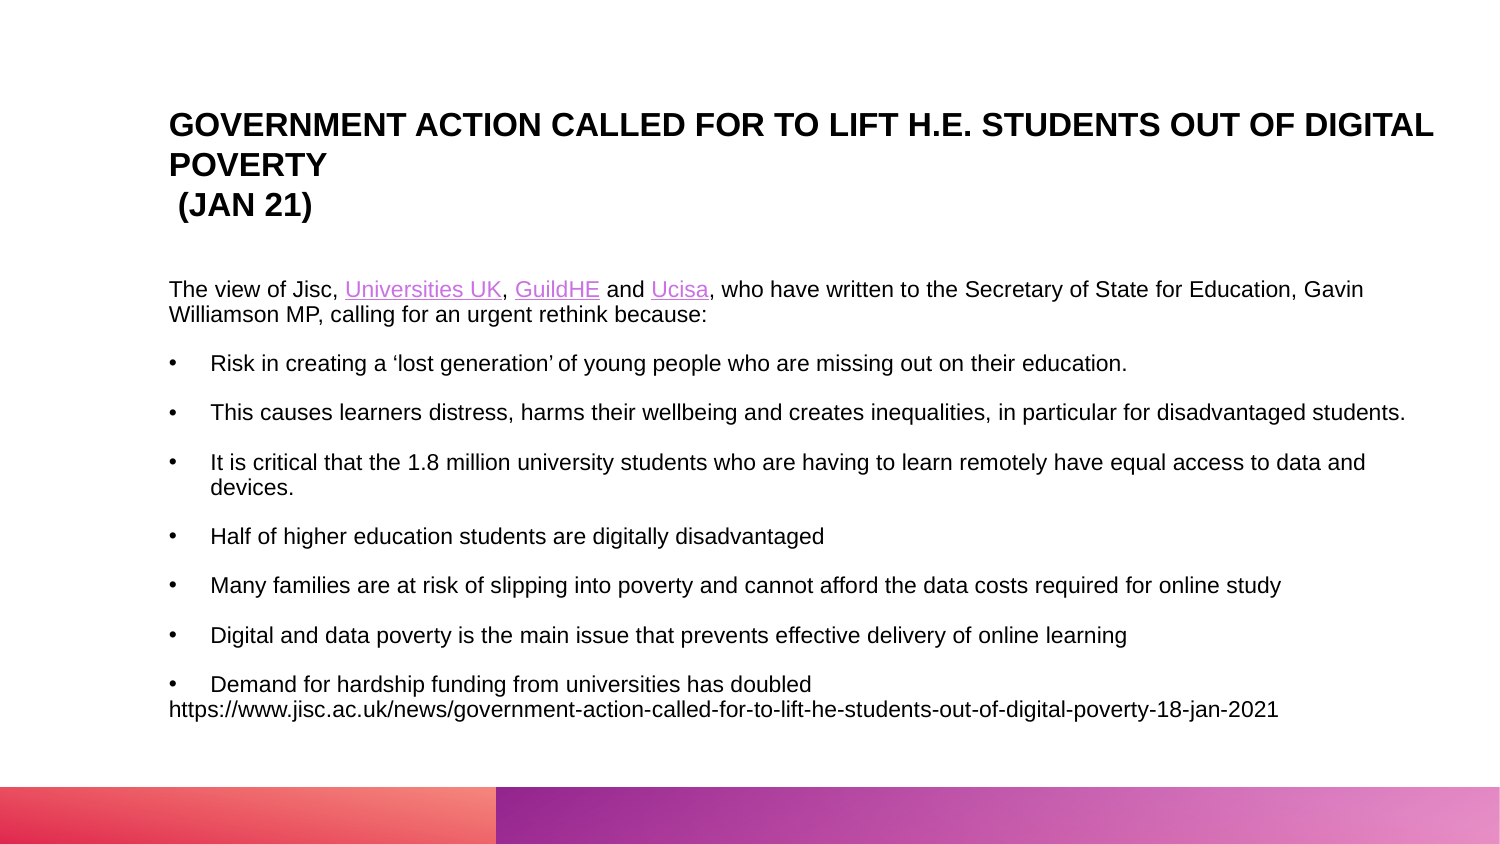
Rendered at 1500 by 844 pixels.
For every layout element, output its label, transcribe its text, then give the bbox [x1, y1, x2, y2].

subtitle The view of Jisc, Universities UK, GuildHE and Ucisa, who have written to the Secretary of State for Education, Gavin Williamson MP, calling for an urgent rethink because: Risk in creating a ‘lost generation’ of young people who are missing out on their education. This causes learners distress, harms their wellbeing and creates inequalities, in particular for disadvantaged students. It is critical that the 1.8 million university students who are having to learn remotely have equal access to data and devices. Half of higher education students are digitally disadvantaged Many families are at risk of slipping into poverty and cannot afford the data costs required for online study Digital and data poverty is the main issue that prevents effective delivery of online learning Demand for hardship funding from universities has doubled https://www.jisc.ac.uk/news/government-action-called-for-to-lift-he-students-out-of-digital-poverty-18-jan-2021 [168, 255, 1429, 742]
text_box GOVERNMENT ACTION CALLED FOR TO LIFT H.E. STUDENTS OUT OF DIGITAL POVERTY (JAN 21) [168, 70, 1481, 223]
